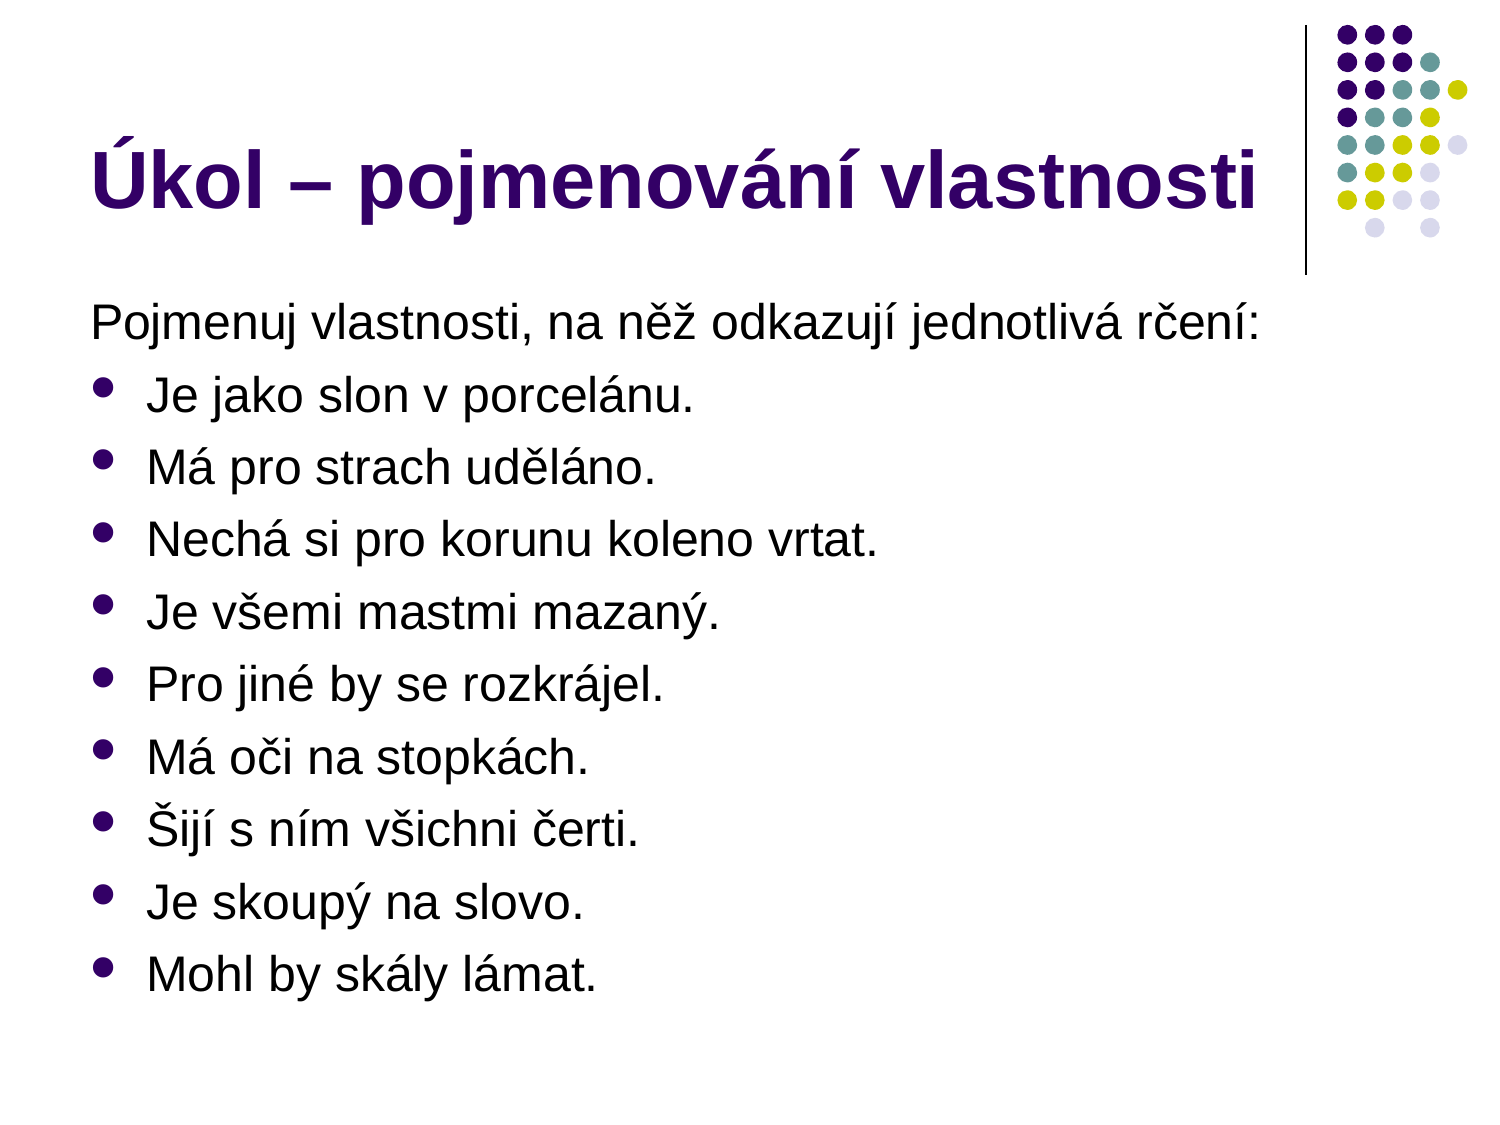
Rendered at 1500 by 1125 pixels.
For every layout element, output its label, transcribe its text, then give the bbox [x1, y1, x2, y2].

list Pojmenuj vlastnosti, na něž odkazují jednotlivá rčení: Je jako slon v porcelánu. Má pro strach uděláno. Nechá si pro korunu koleno vrtat. Je všemi mastmi mazaný. Pro jiné by se rozkrájel. Má oči na stopkách. Šijí s ním všichni čerti. Je skoupý na slovo. Mohl by skály lámat. [75, 282, 1426, 1082]
title Úkol – pojmenování vlastnosti [74, 20, 1313, 233]
